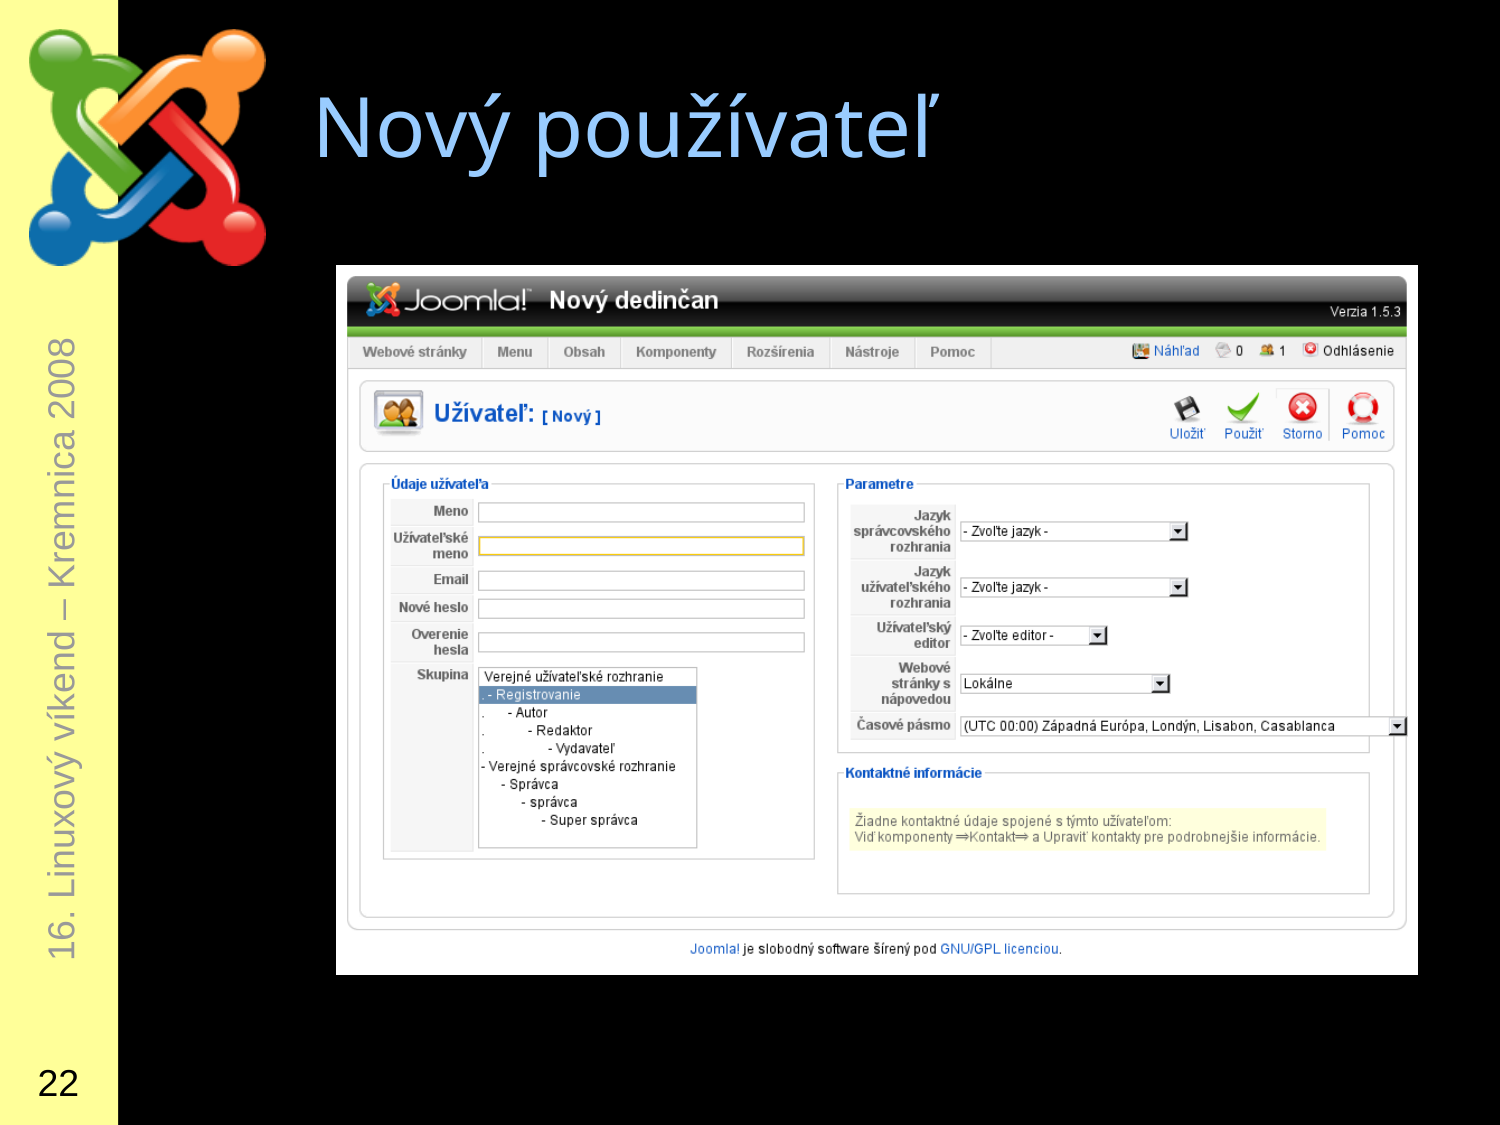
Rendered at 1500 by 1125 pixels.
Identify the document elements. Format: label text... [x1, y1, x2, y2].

picture [336, 265, 1418, 975]
picture [29, 29, 266, 266]
title Nový používateľ [312, 24, 1450, 226]
